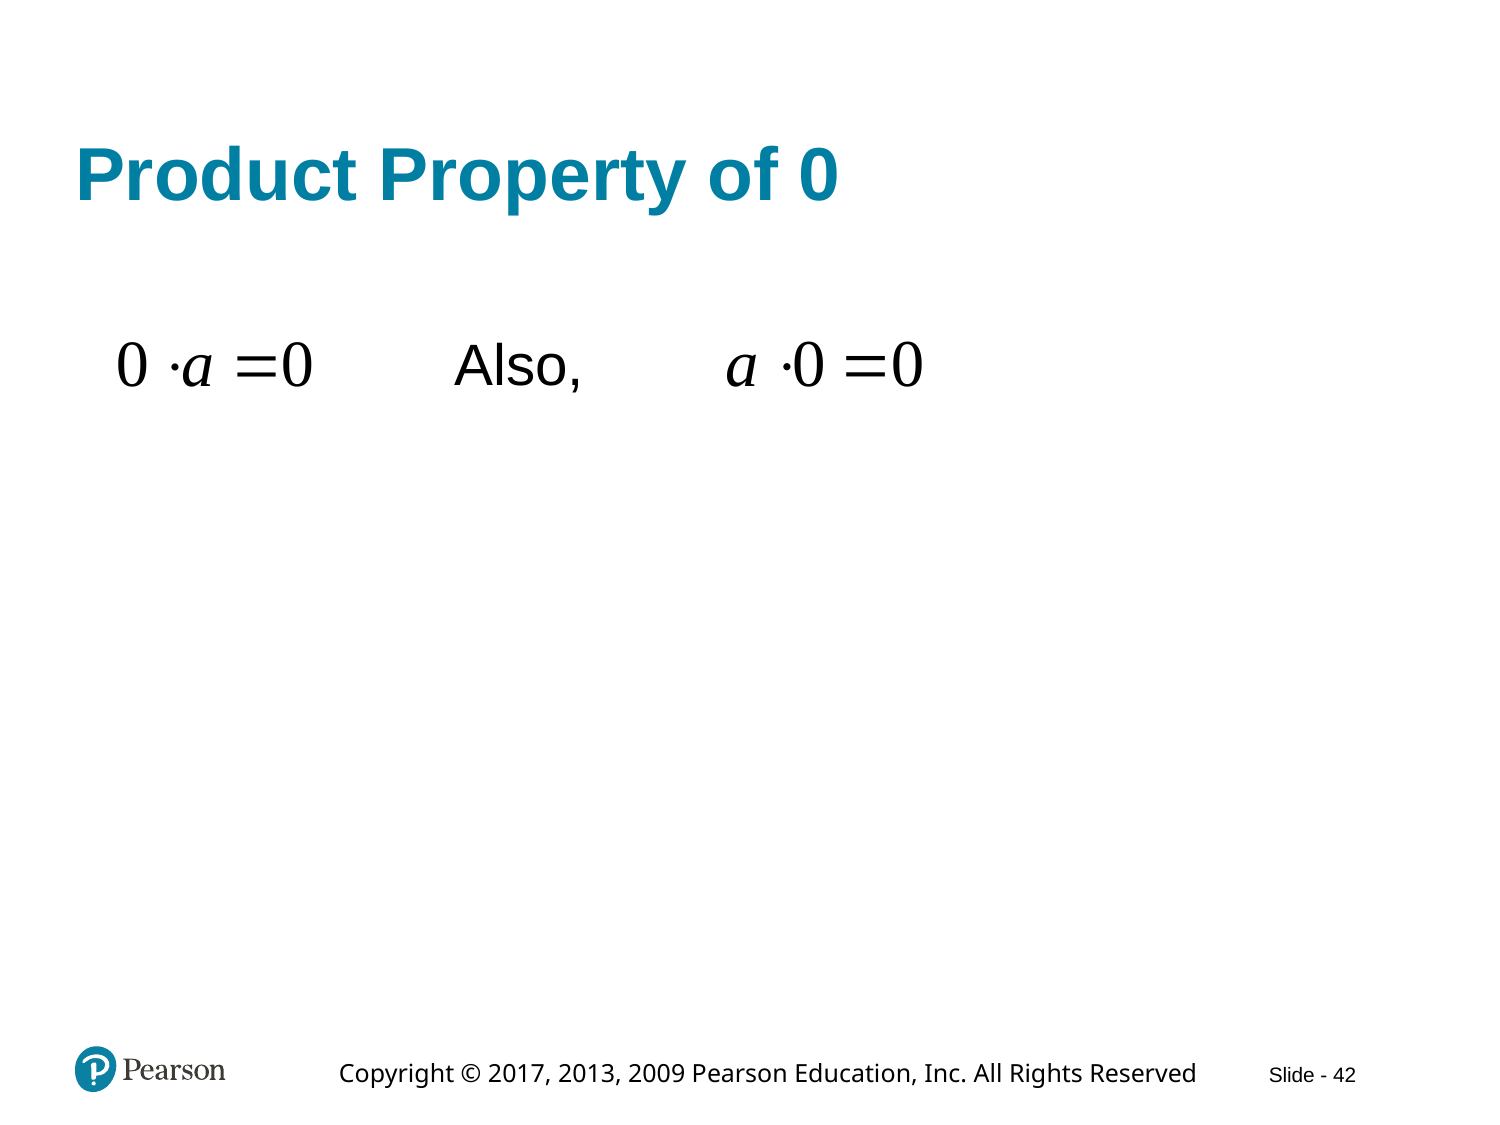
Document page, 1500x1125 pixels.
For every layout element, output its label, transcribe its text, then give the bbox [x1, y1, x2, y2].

title Product Property of 0 [75, 35, 1425, 216]
chart [720, 334, 930, 396]
list Also, [454, 327, 599, 403]
chart [112, 334, 319, 396]
